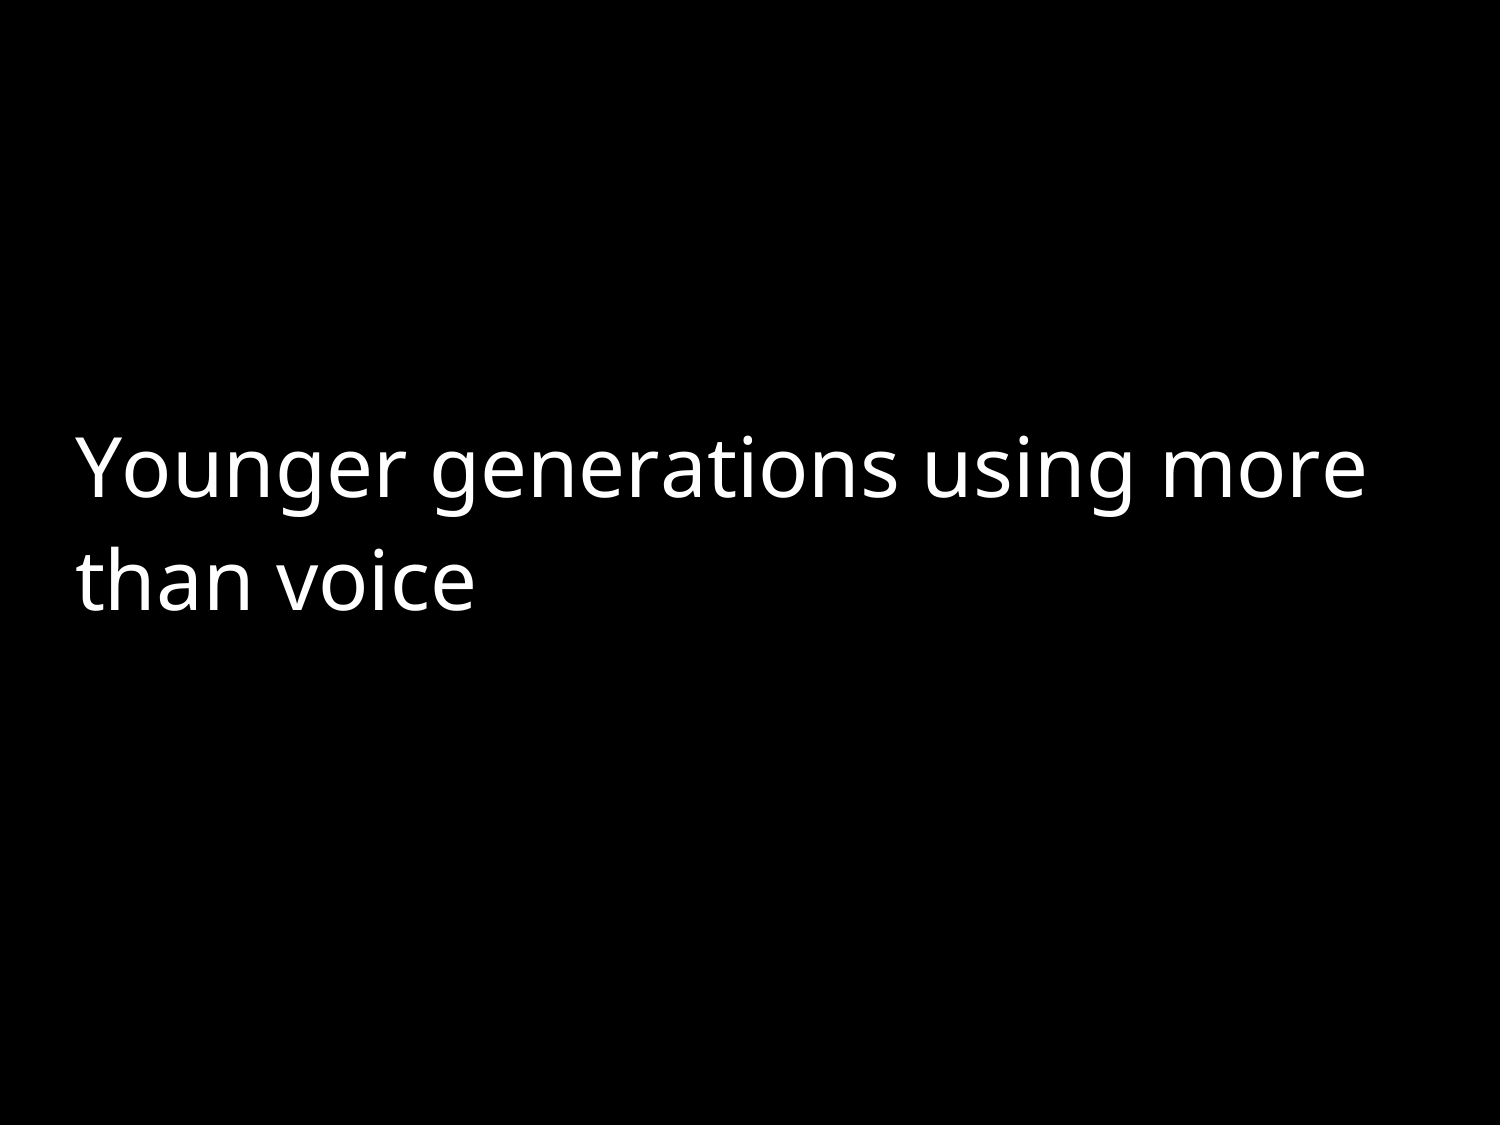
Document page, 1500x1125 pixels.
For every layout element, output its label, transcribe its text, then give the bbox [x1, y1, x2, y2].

title Younger generations using more than voice [75, 416, 1414, 628]
